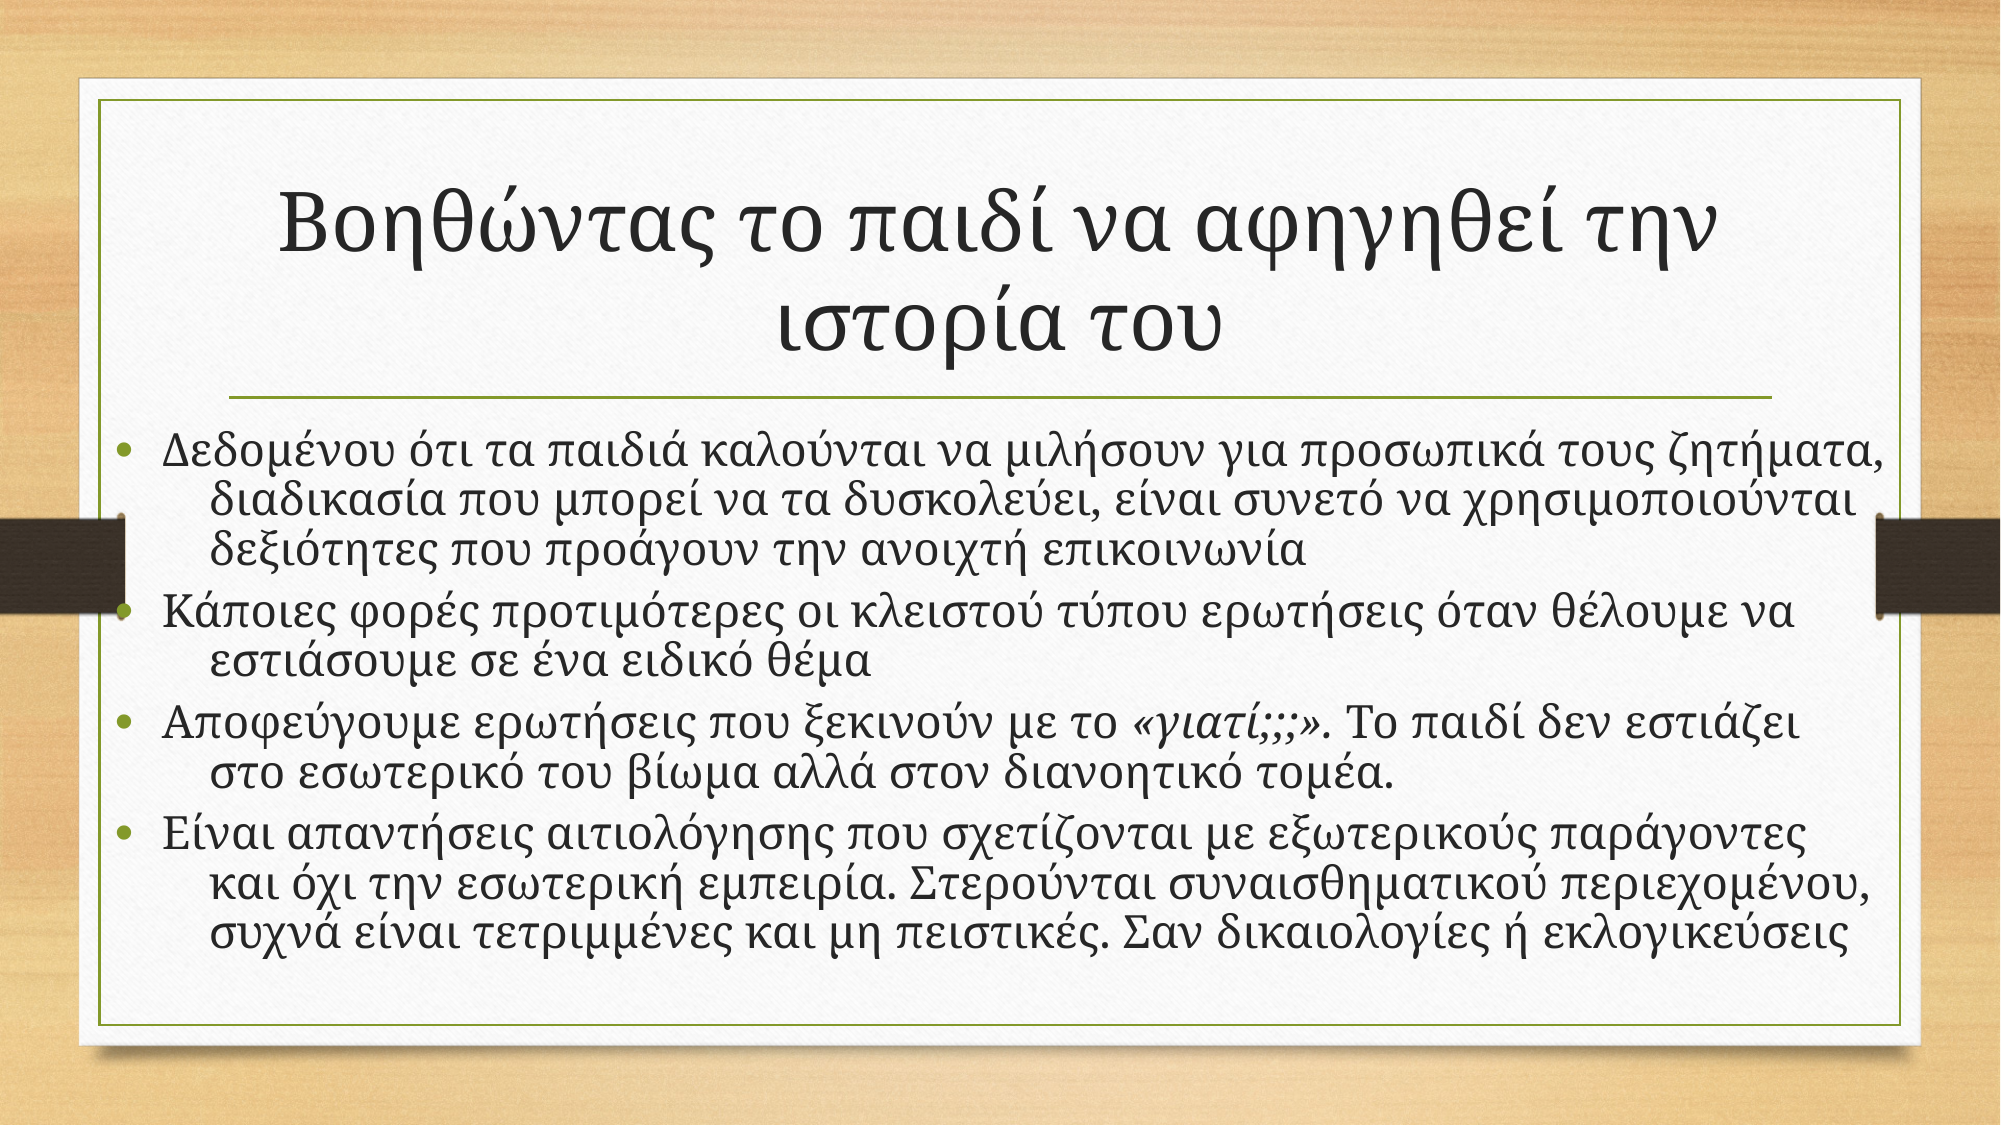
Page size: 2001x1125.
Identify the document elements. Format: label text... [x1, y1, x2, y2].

list Δεδομένου ότι τα παιδιά καλούνται να μιλήσουν για προσωπικά τους ζητήματα, διαδικασία που μπορεί να τα δυσκολεύει, είναι συνετό να χρησιμοποιούνται δεξιότητες που προάγουν την ανοιχτή επικοινωνία Κάποιες φορές προτιμότερες οι κλειστού τύπου ερωτήσεις όταν θέλουμε να εστιάσουμε σε ένα ειδικό θέμα Αποφεύγουμε ερωτήσεις που ξεκινούν με το «γιατί;;;». Το παιδί δεν εστιάζει στο εσωτερικό του βίωμα αλλά στον διανοητικό τομέα. Είναι απαντήσεις αιτιολόγησης που σχετίζονται με εξωτερικούς παράγοντες και όχι την εσωτερική εμπειρία. Στερούνται συναισθηματικού περιεχομένου, συχνά είναι τετριμμένες και μη πειστικές. Σαν δικαιολογίες ή εκλογικεύσεις [99, 419, 1902, 1031]
title Βοηθώντας το παιδί να αφηγηθεί την ιστορία του [212, 161, 1788, 376]
